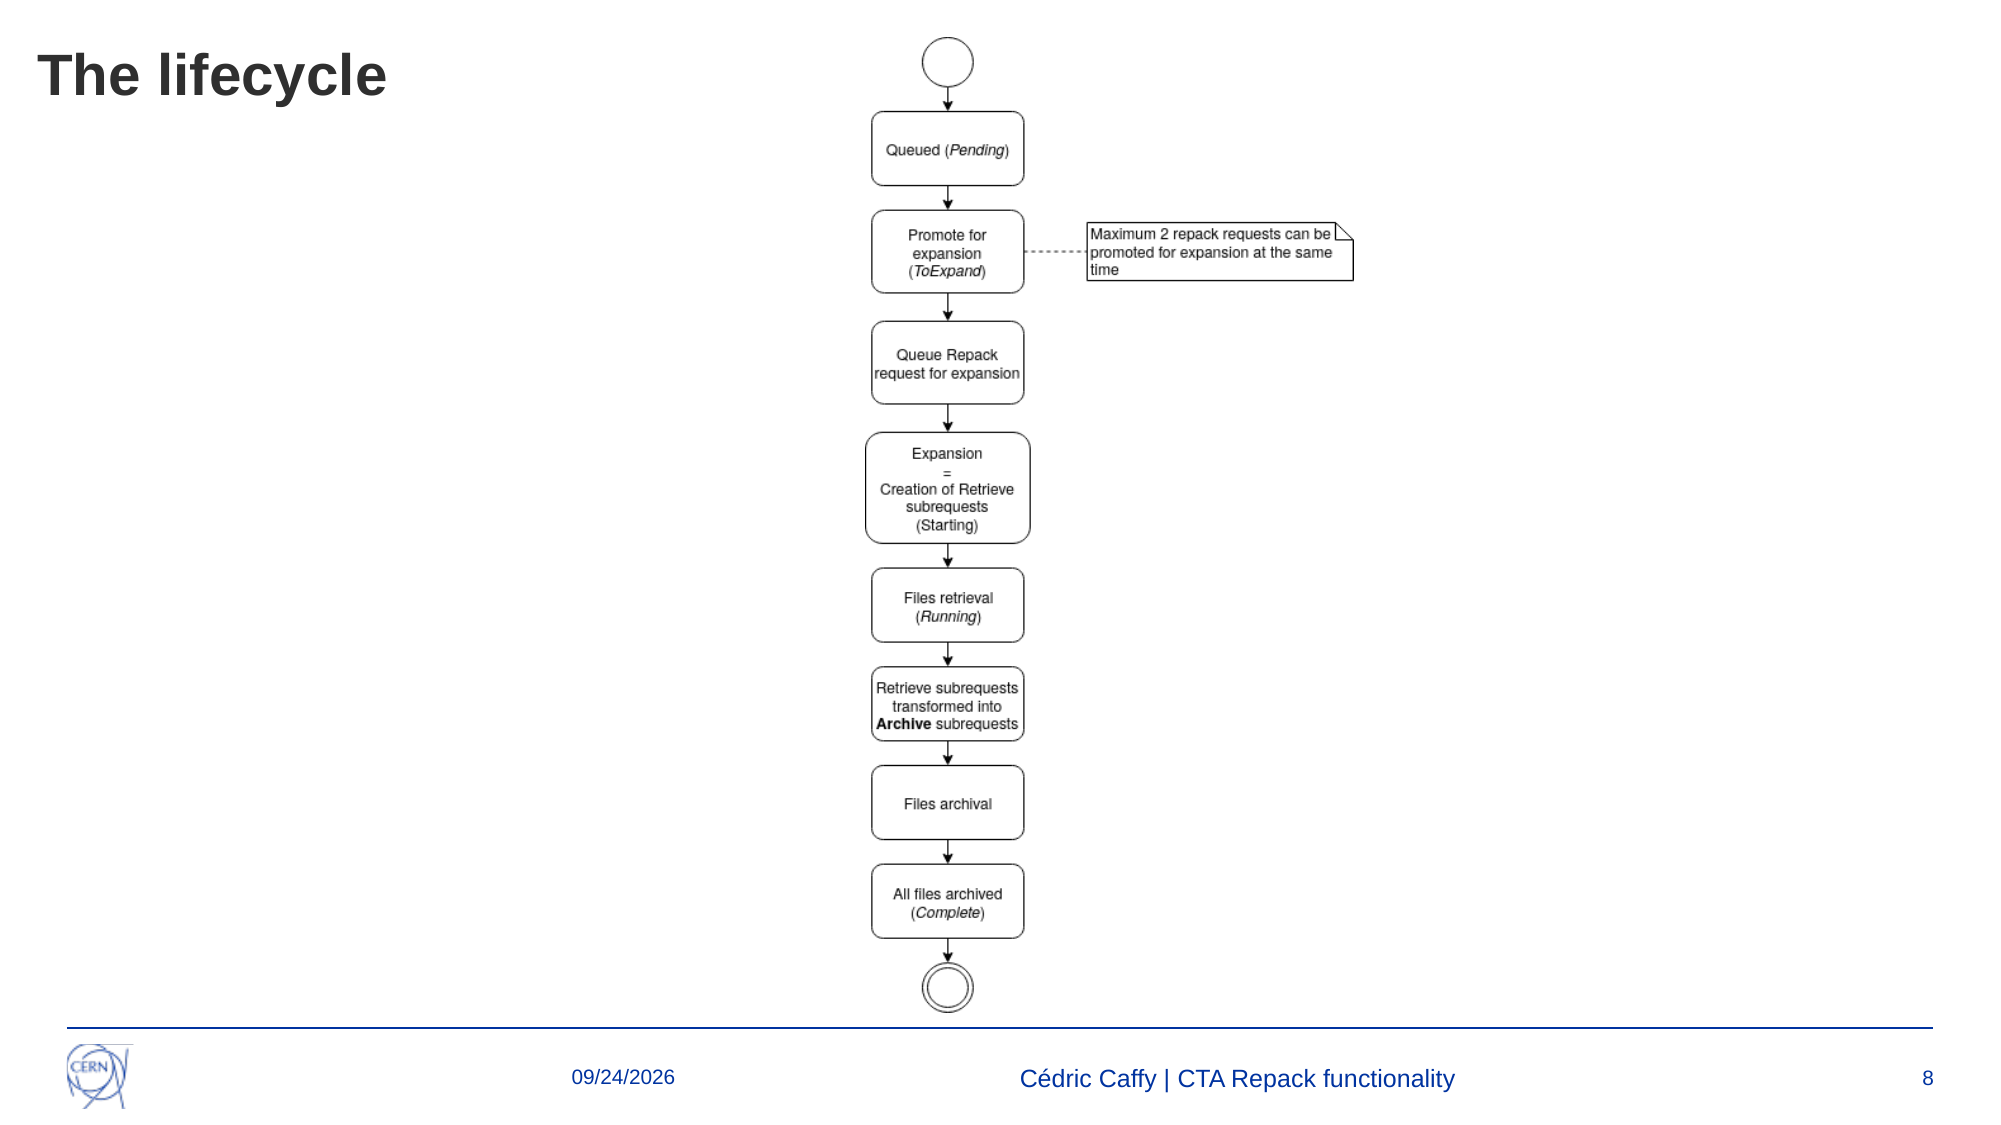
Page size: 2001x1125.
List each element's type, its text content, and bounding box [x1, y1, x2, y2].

list The lifecycle [37, 37, 865, 794]
slide_number <number> [1822, 1047, 1934, 1108]
slide_number 10/01/2020 [571, 1046, 676, 1107]
footer Cédric Caffy | CTA Repack functionality [698, 1047, 1777, 1108]
list The lifecycle [1354, 37, 1359, 794]
picture [865, 37, 1354, 1013]
